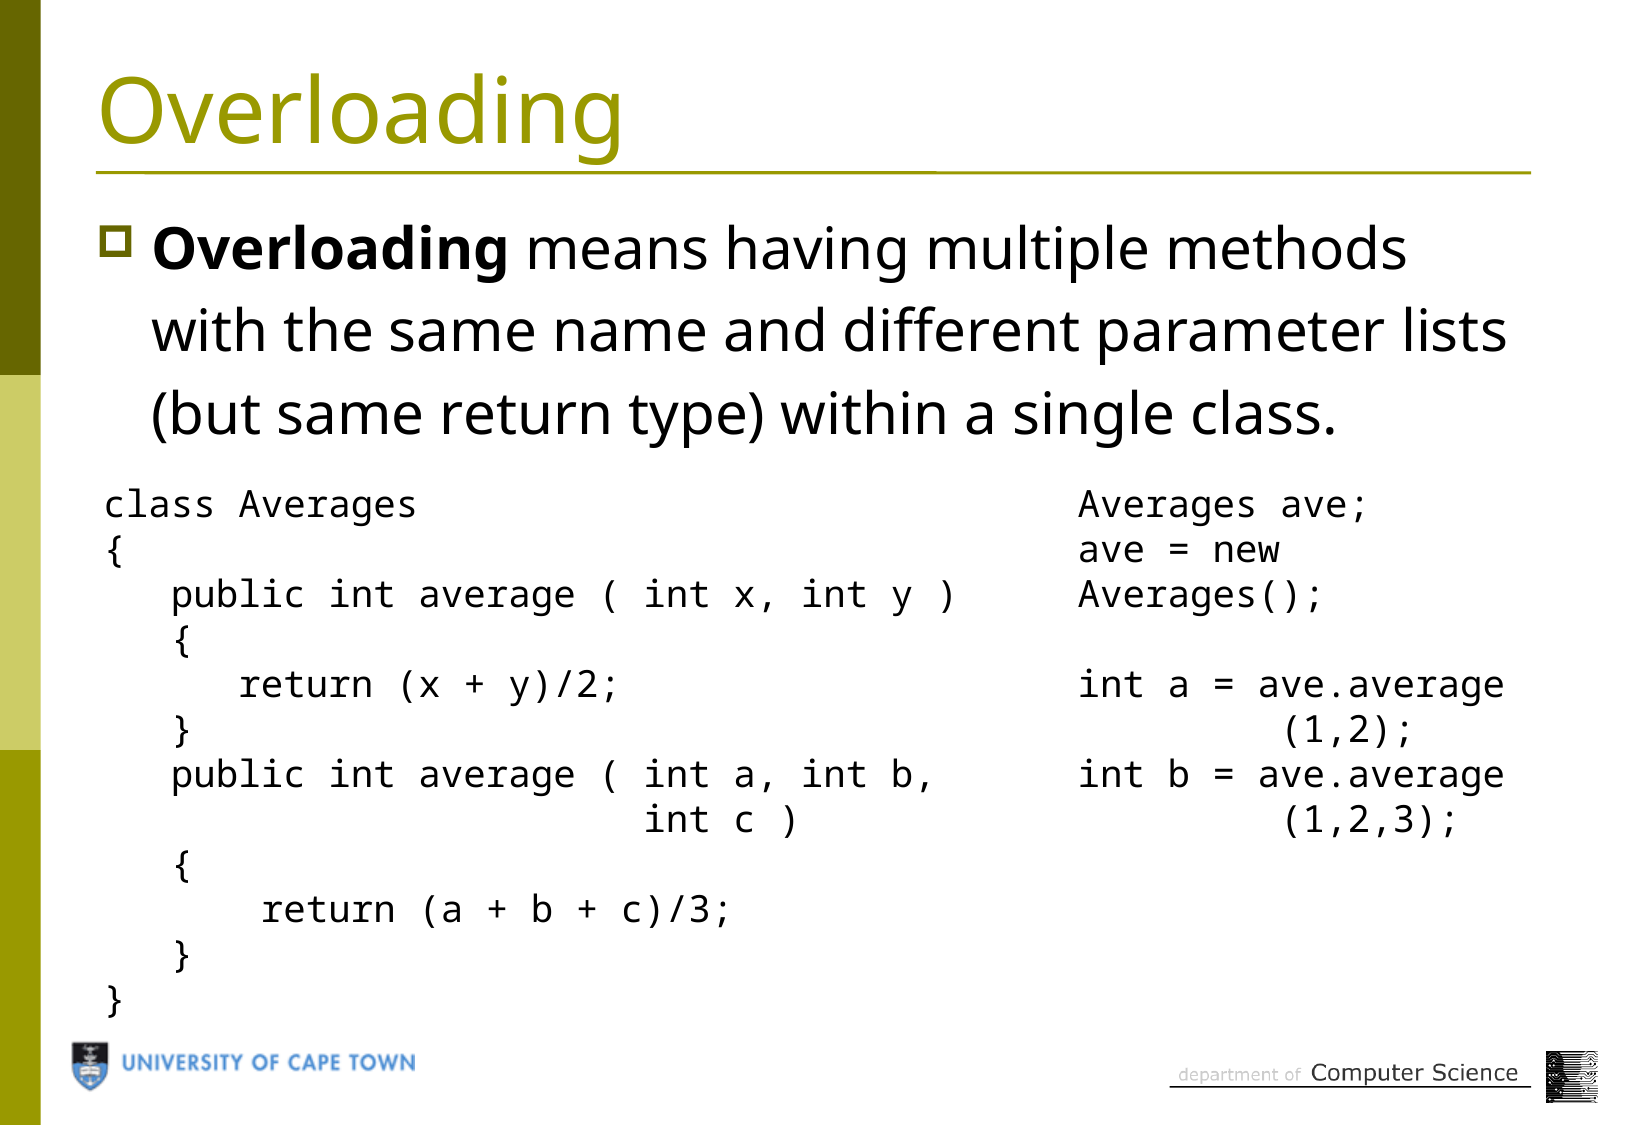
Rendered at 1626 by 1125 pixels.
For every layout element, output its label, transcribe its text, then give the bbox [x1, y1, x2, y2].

picture [61, 1024, 415, 1103]
list Overloading means having multiple methods with the same name and different parameter lists (but same return type) within a single class. [81, 196, 1543, 443]
title Overloading [81, 14, 1543, 172]
text_box class Averages { public int average ( int x, int y ) { return (x + y)/2; } public int average ( int a, int b, int c ) { return (a + b + c)/3; } } [88, 472, 975, 1028]
picture [1169, 1043, 1532, 1091]
picture [1546, 1051, 1598, 1103]
text_box Averages ave; ave = new Averages(); int a = ave.average (1,2); int b = ave.average (1,2,3); [1062, 472, 1545, 848]
